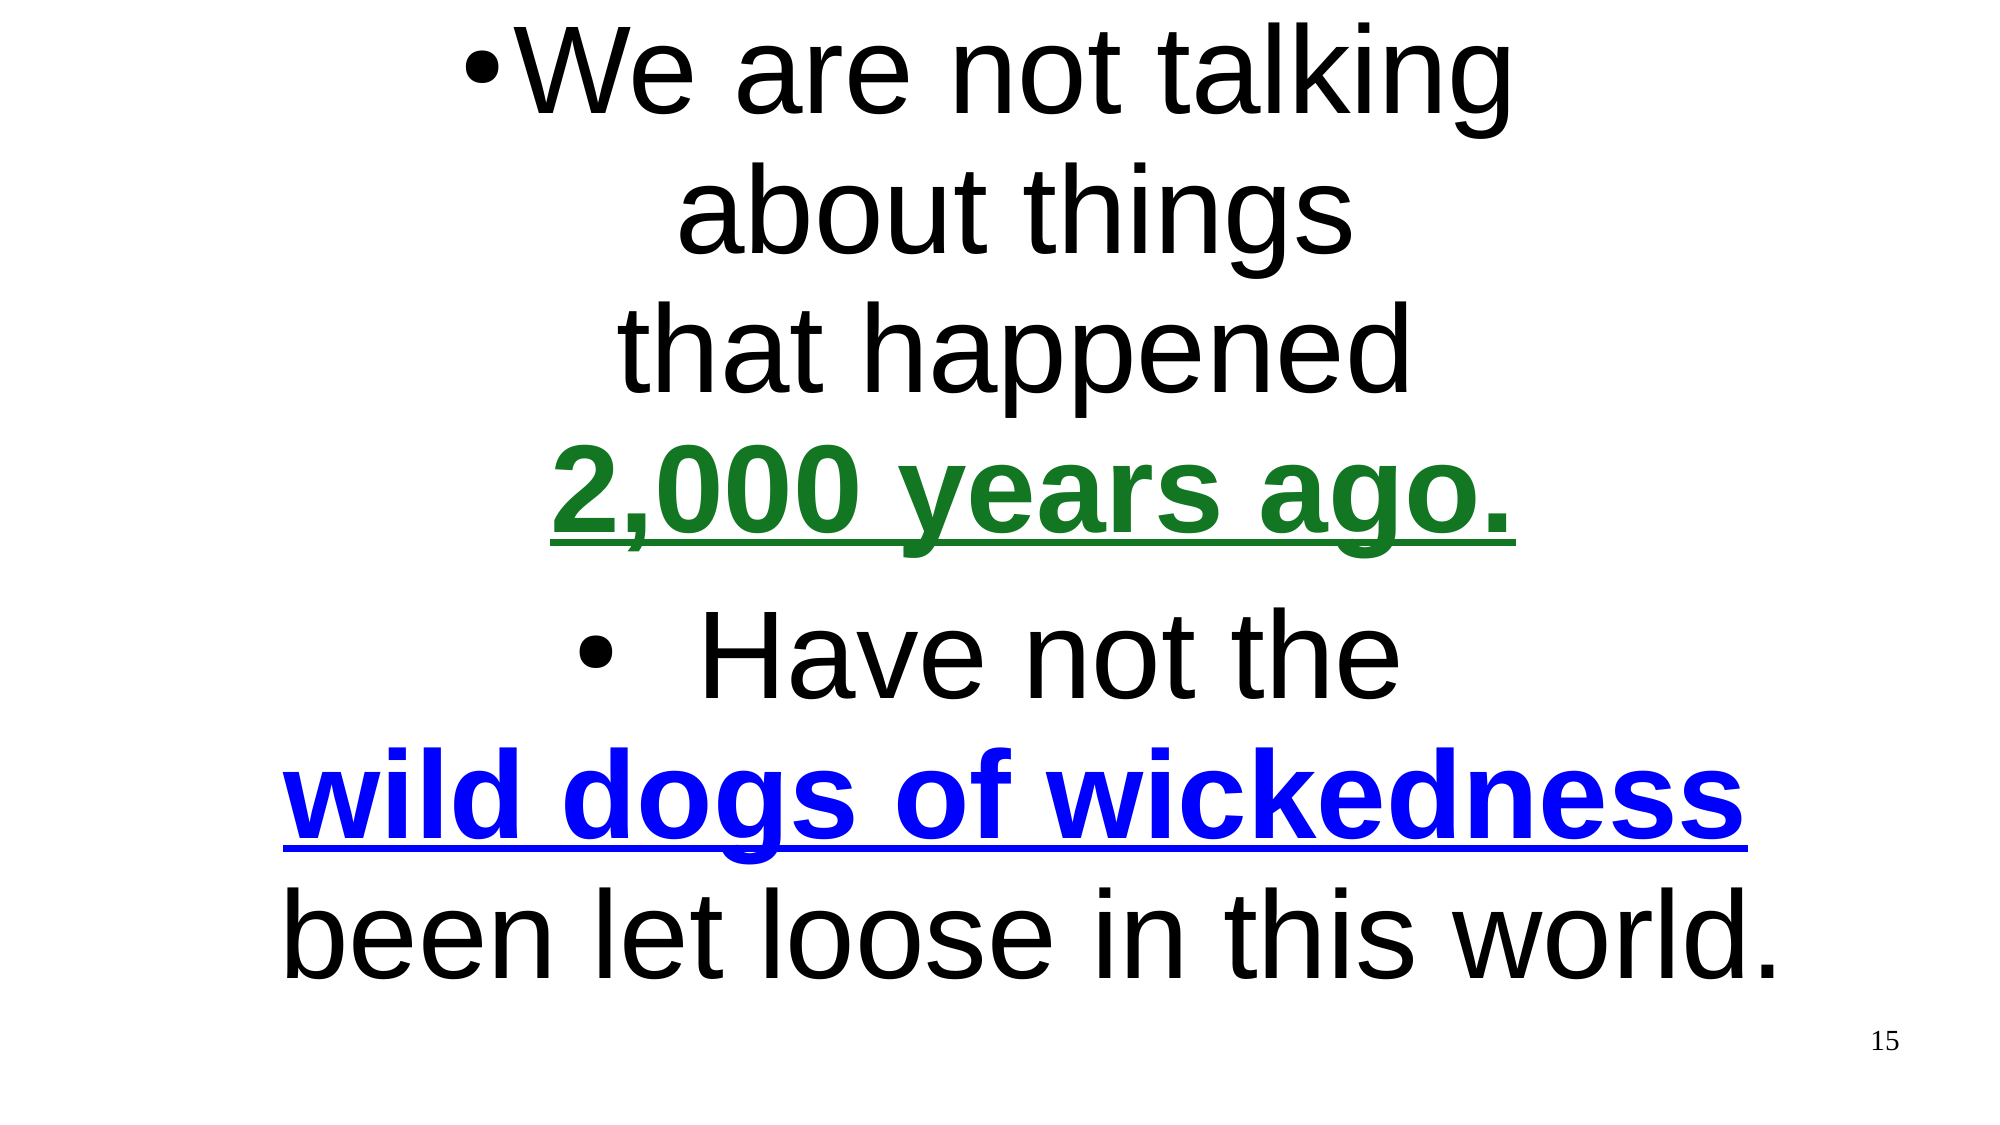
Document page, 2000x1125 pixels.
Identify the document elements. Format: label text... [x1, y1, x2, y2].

list We are not talking about things that happened 2,000 years ago. Have not the wild dogs of wickedness been let loose in this world. [0, 0, 1996, 1123]
